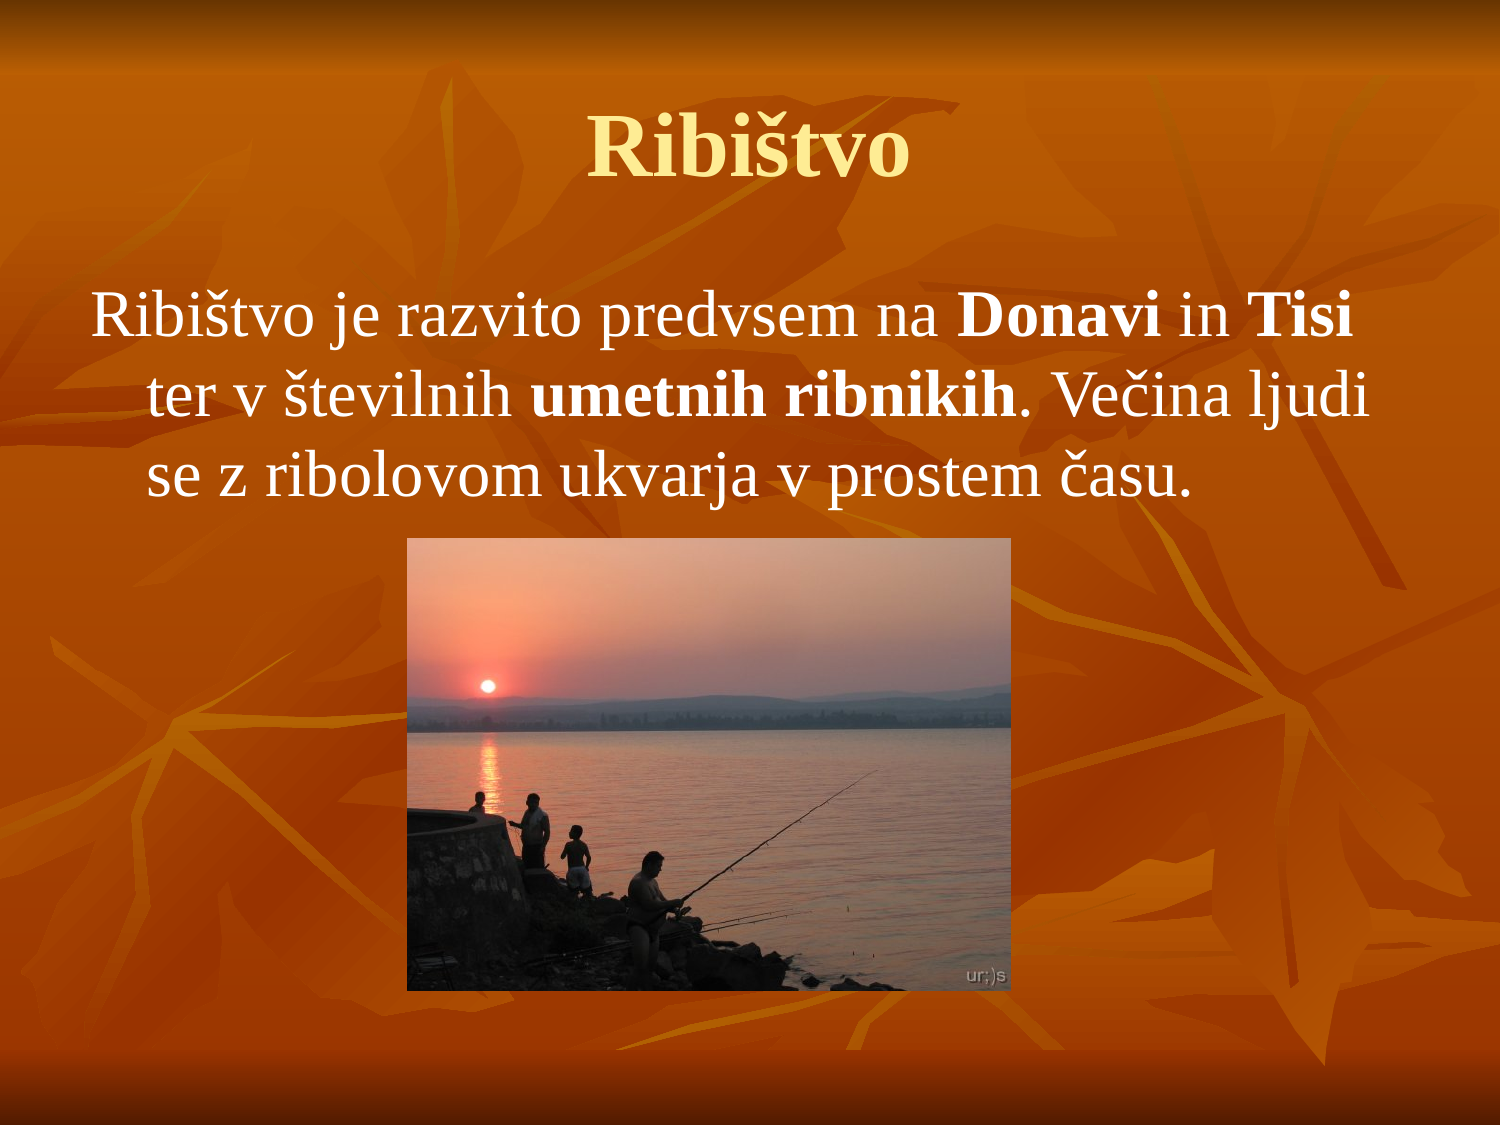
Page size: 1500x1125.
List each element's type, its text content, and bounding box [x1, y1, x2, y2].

list Ribištvo je razvito predvsem na Donavi in Tisi ter v številnih umetnih ribnikih. Večina ljudi se z ribolovom ukvarja v prostem času. [75, 262, 1425, 1006]
title Ribištvo [75, 45, 1425, 234]
picture [407, 538, 1011, 991]
